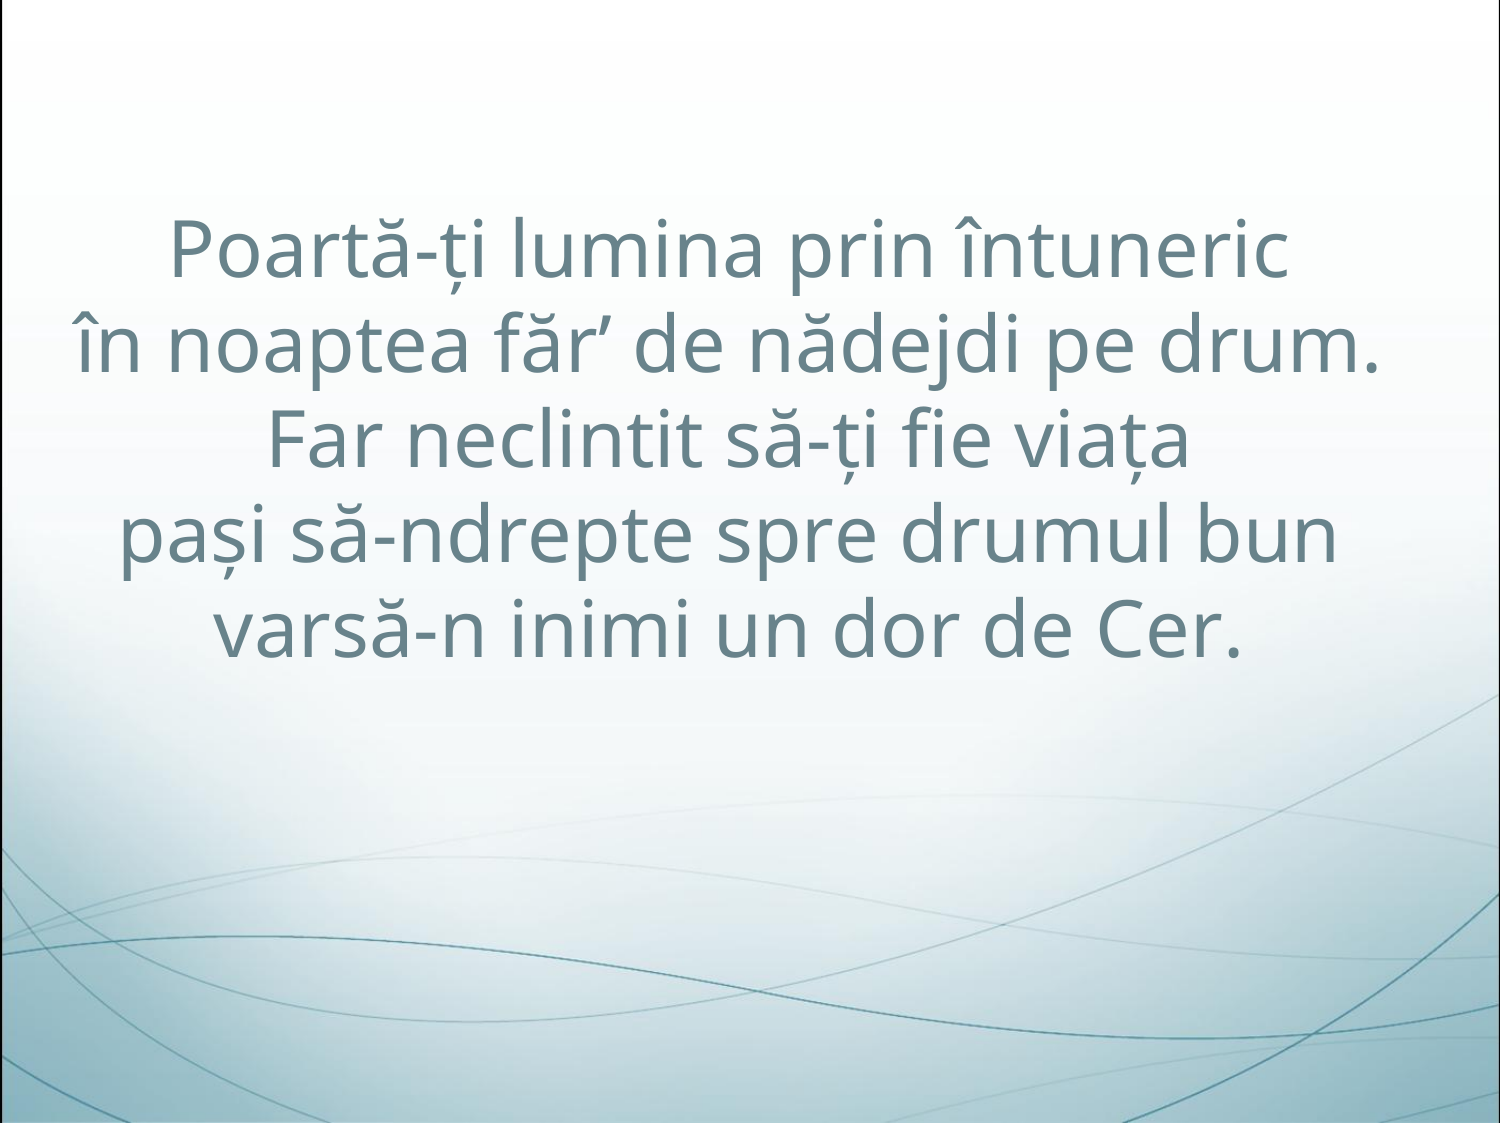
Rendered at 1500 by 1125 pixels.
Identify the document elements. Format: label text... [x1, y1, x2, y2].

text_box Poartă-ţi lumina prin întuneric în noaptea făr’ de nădejdi pe drum. Far neclintit să-ţi fie viaţa paşi să-ndrepte spre drumul bun varsă-n inimi un dor de Cer. [0, 190, 1459, 681]
picture [0, 0, 1500, 1123]
